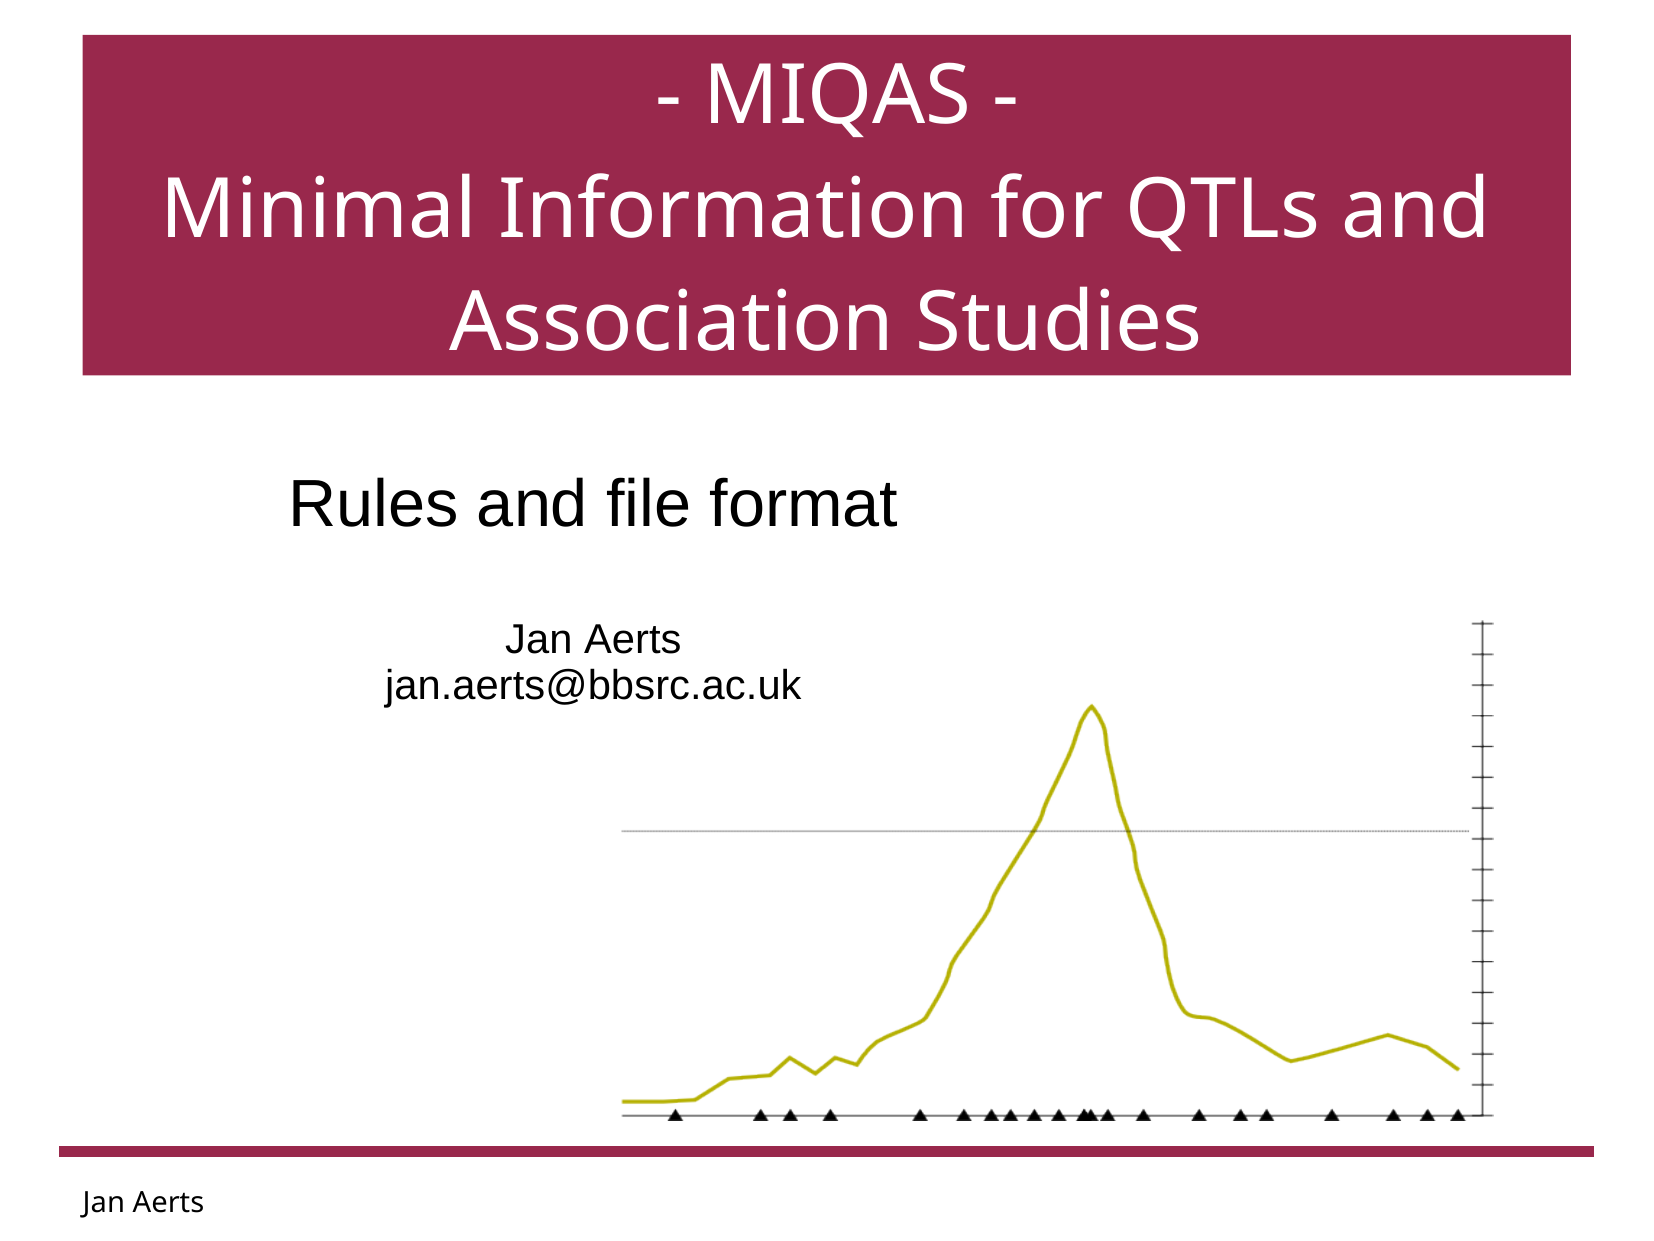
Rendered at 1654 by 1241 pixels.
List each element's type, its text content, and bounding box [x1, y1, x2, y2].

picture [620, 620, 1494, 1121]
title - MIQAS - Minimal Information for QTLs and Association Studies [82, 53, 1571, 358]
subtitle Rules and file format Jan Aerts jan.aerts@bbsrc.ac.uk [206, 466, 945, 709]
